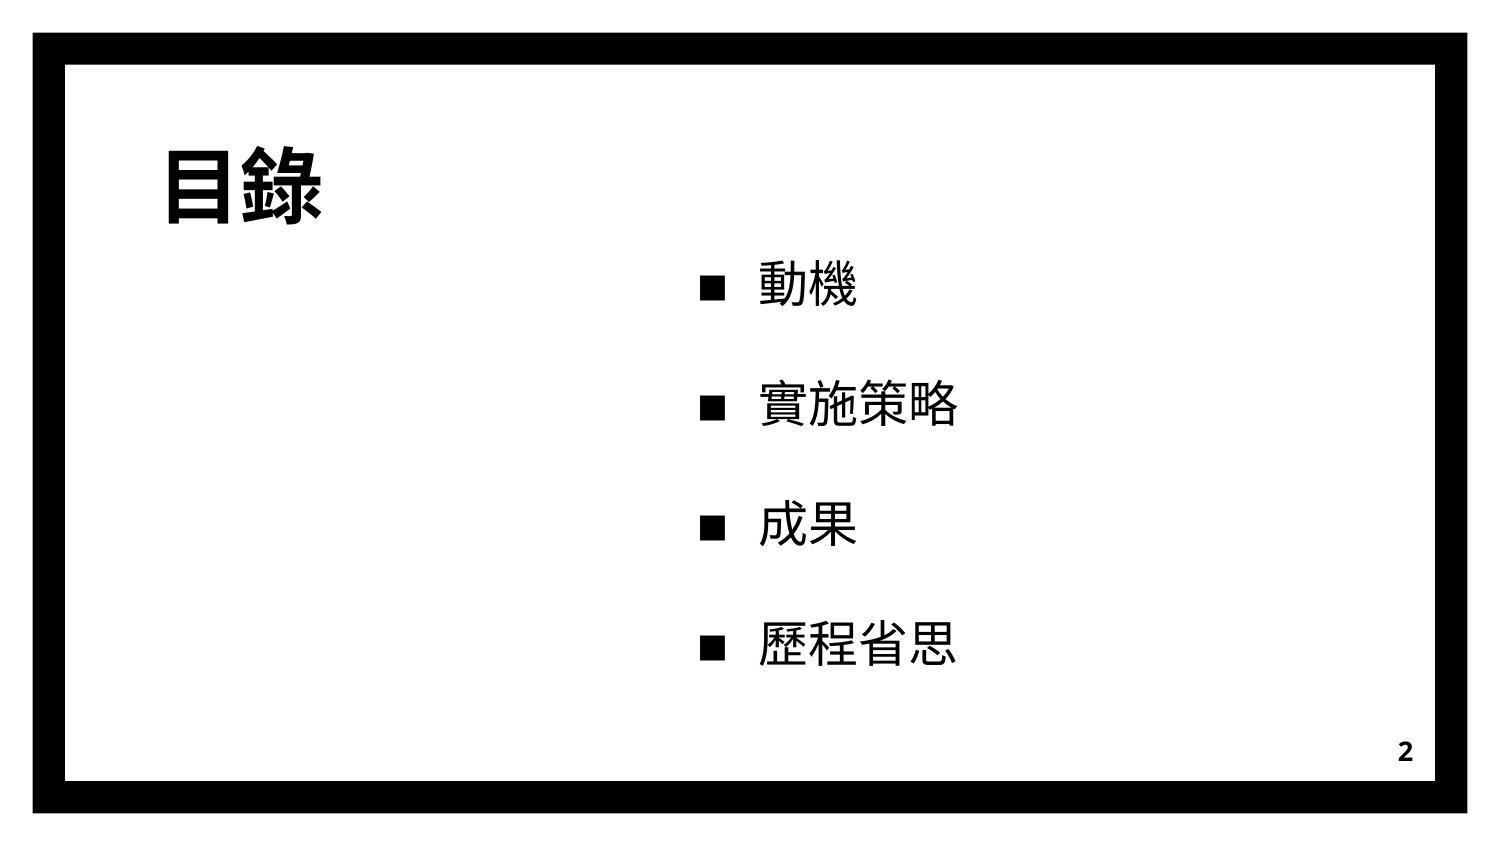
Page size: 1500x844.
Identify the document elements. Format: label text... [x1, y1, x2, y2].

text_box 目錄 [142, 130, 348, 250]
slide_number 1 [1338, 720, 1429, 786]
list 動機 實施策略 成果 歷程省思 [668, 177, 1258, 721]
